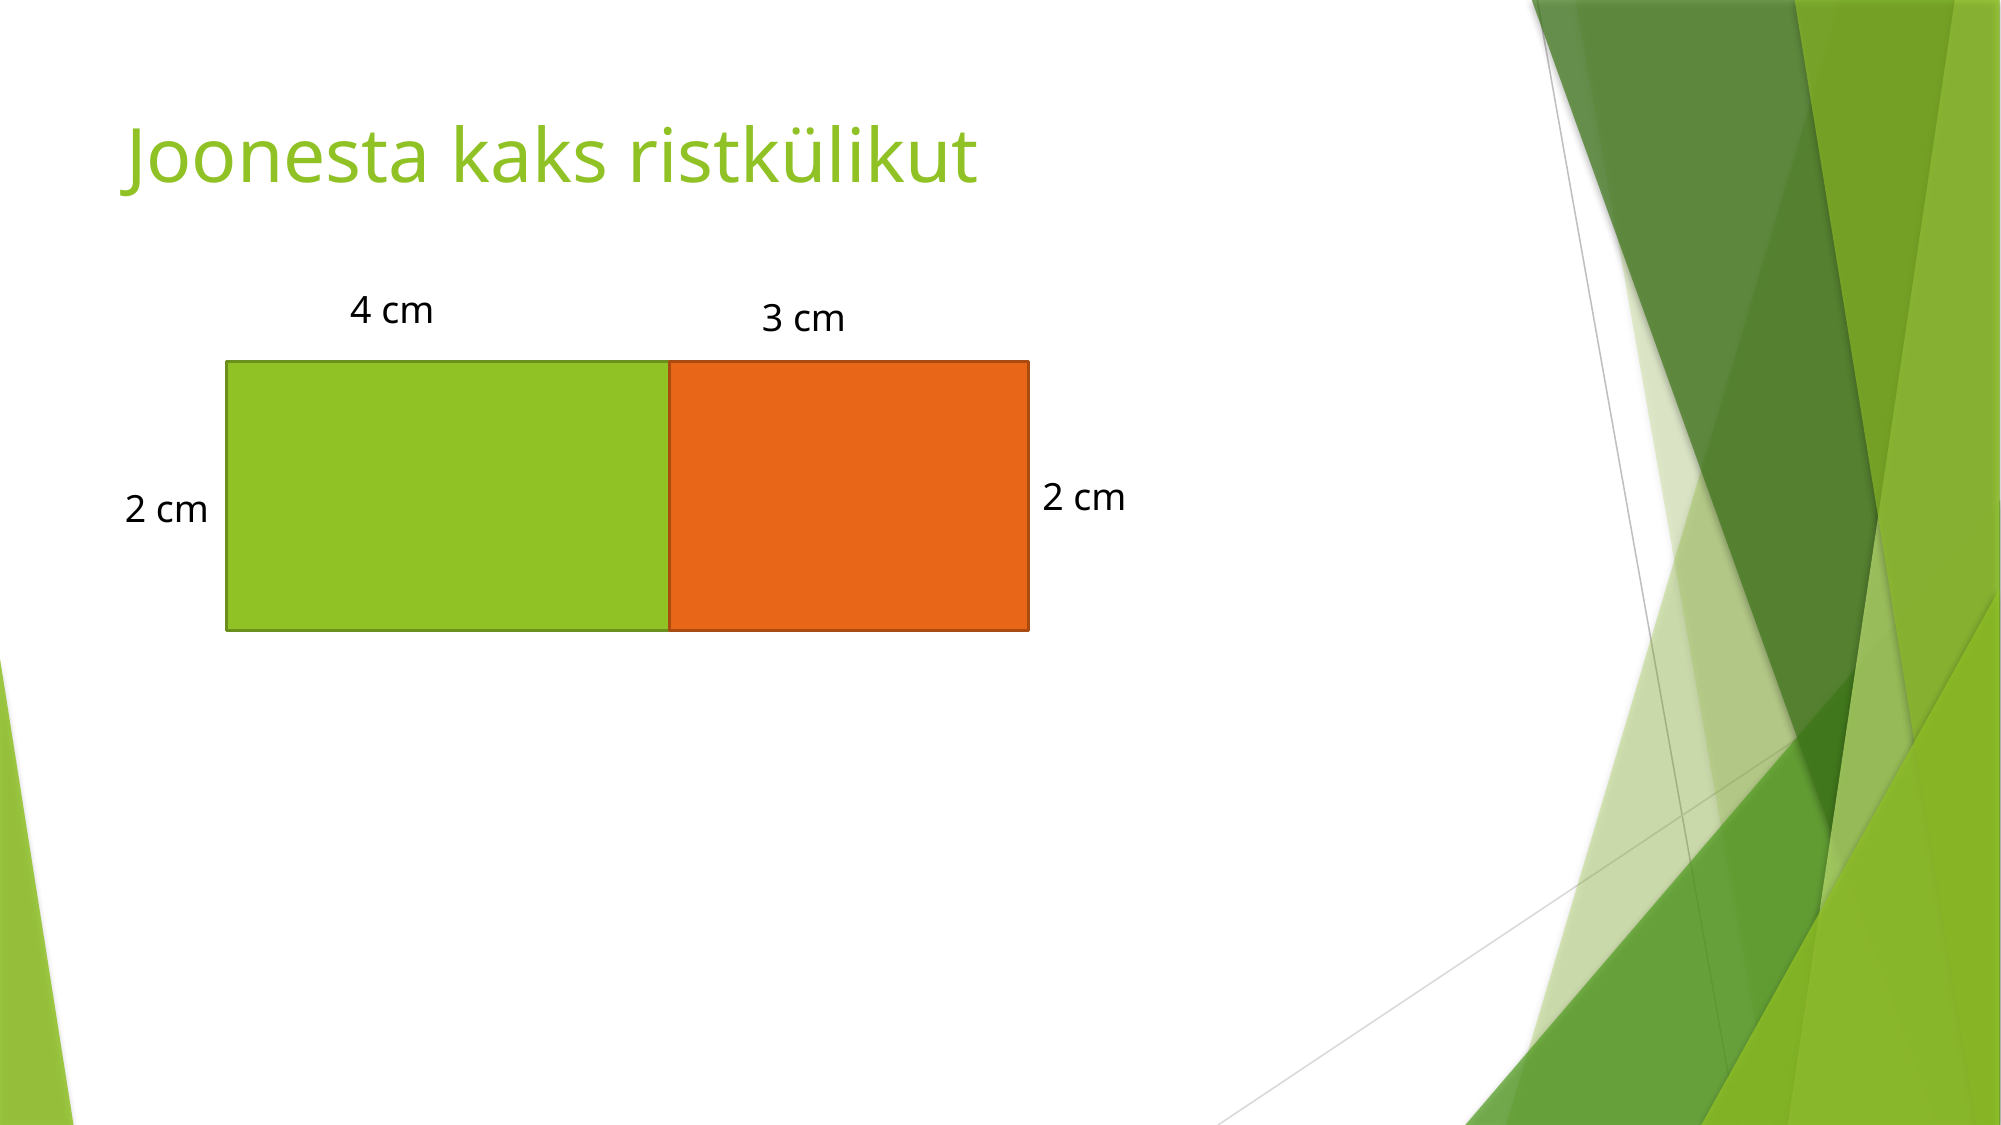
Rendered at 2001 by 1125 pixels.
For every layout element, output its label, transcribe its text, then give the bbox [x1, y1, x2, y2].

text_box 3 cm [747, 286, 861, 347]
text_box 2 cm [1029, 465, 1142, 526]
title Joonesta kaks ristkülikut [111, 99, 1522, 317]
text_box 2 cm [110, 477, 224, 538]
text_box 4 cm [335, 278, 450, 339]
text_box [226, 361, 1029, 631]
